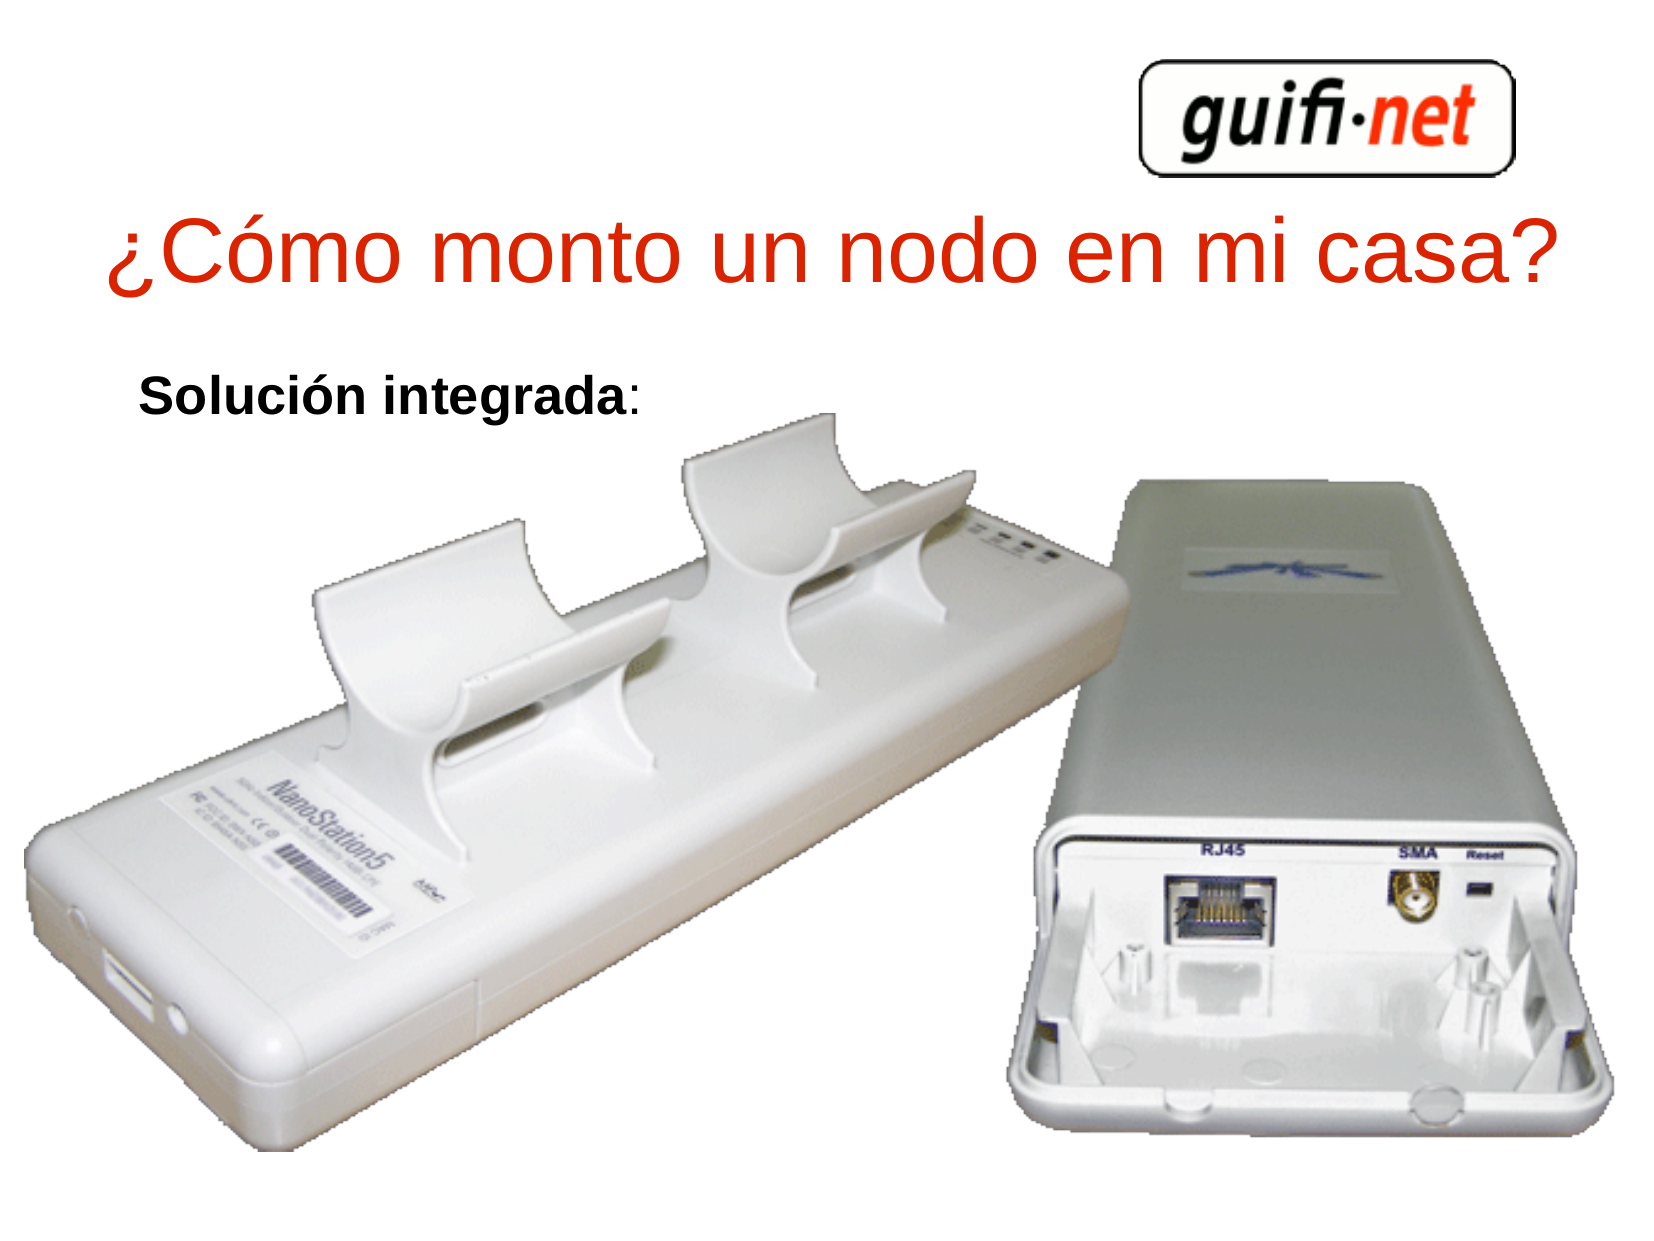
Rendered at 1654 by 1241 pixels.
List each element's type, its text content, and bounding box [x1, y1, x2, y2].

picture [24, 413, 1625, 1152]
text_box Solución integrada: [88, 265, 1595, 413]
title ¿Cómo monto un nodo en mi casa? [88, 147, 1577, 265]
picture [1137, 59, 1516, 178]
